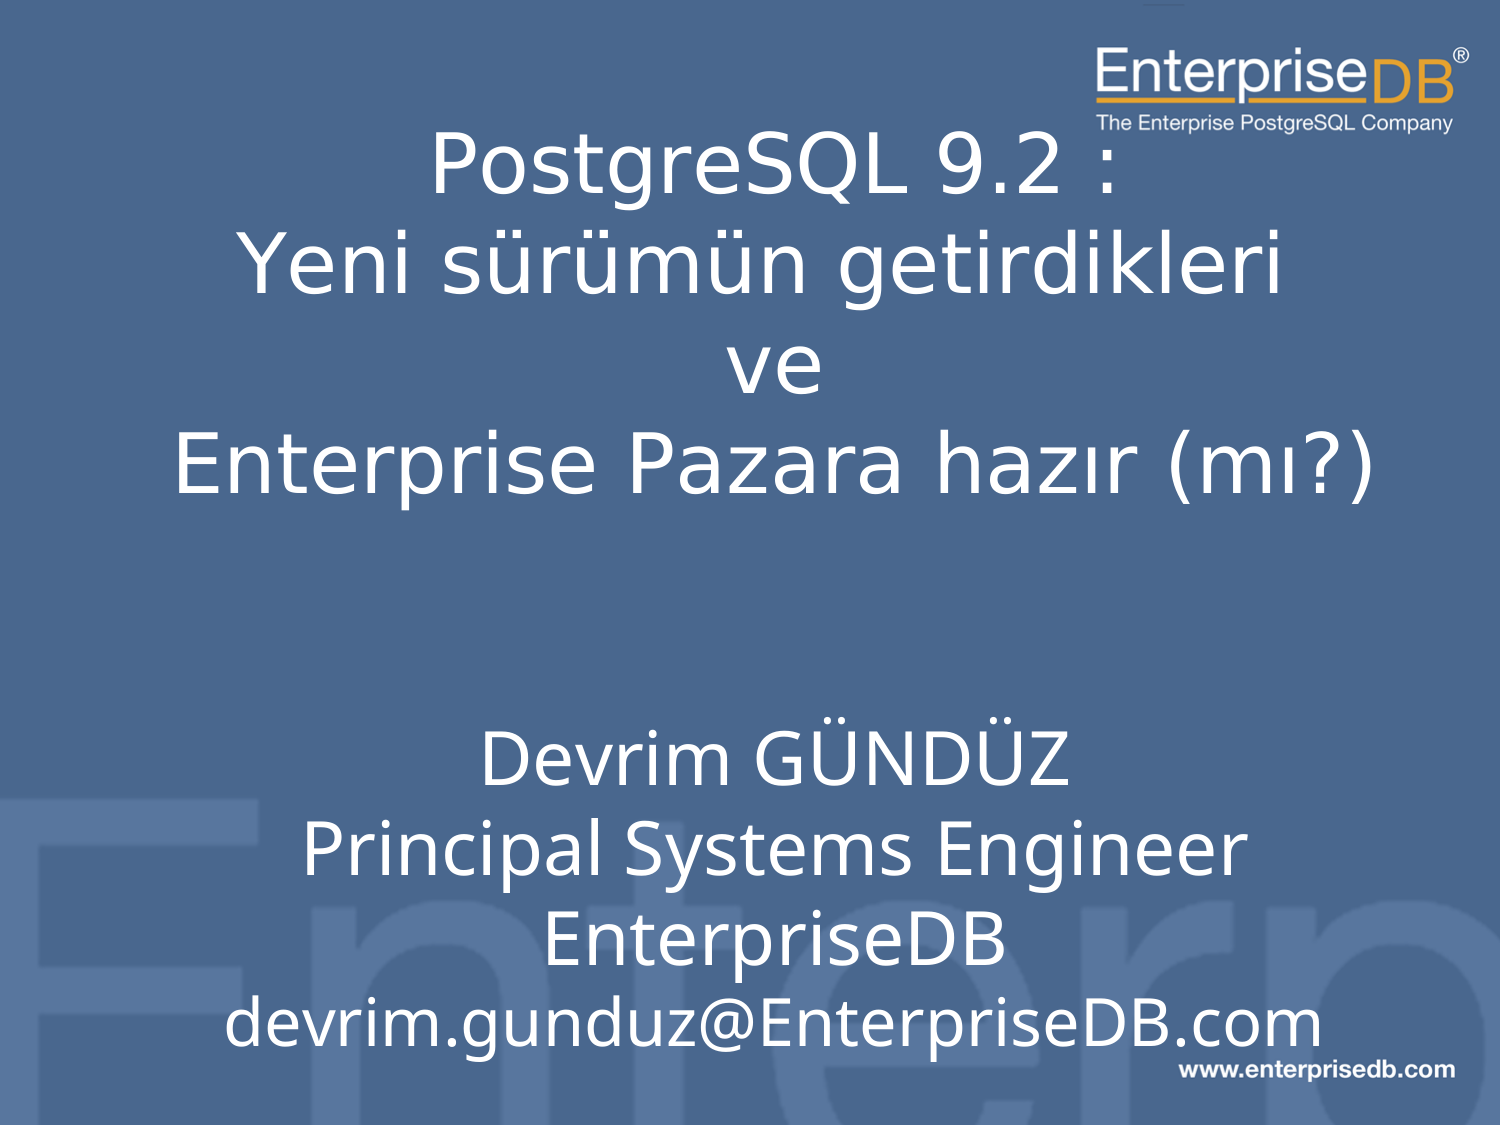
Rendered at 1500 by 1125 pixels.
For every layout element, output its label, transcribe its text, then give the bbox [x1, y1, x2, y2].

picture [0, 0, 1500, 1125]
text_box PostgreSQL 9.2 : Yeni sürümün getirdikleri ve Enterprise Pazara hazır (mı?) Devrim GÜNDÜZ Principal Systems Engineer EnterpriseDB devrim.gunduz@EnterpriseDB.com [124, 412, 1426, 563]
